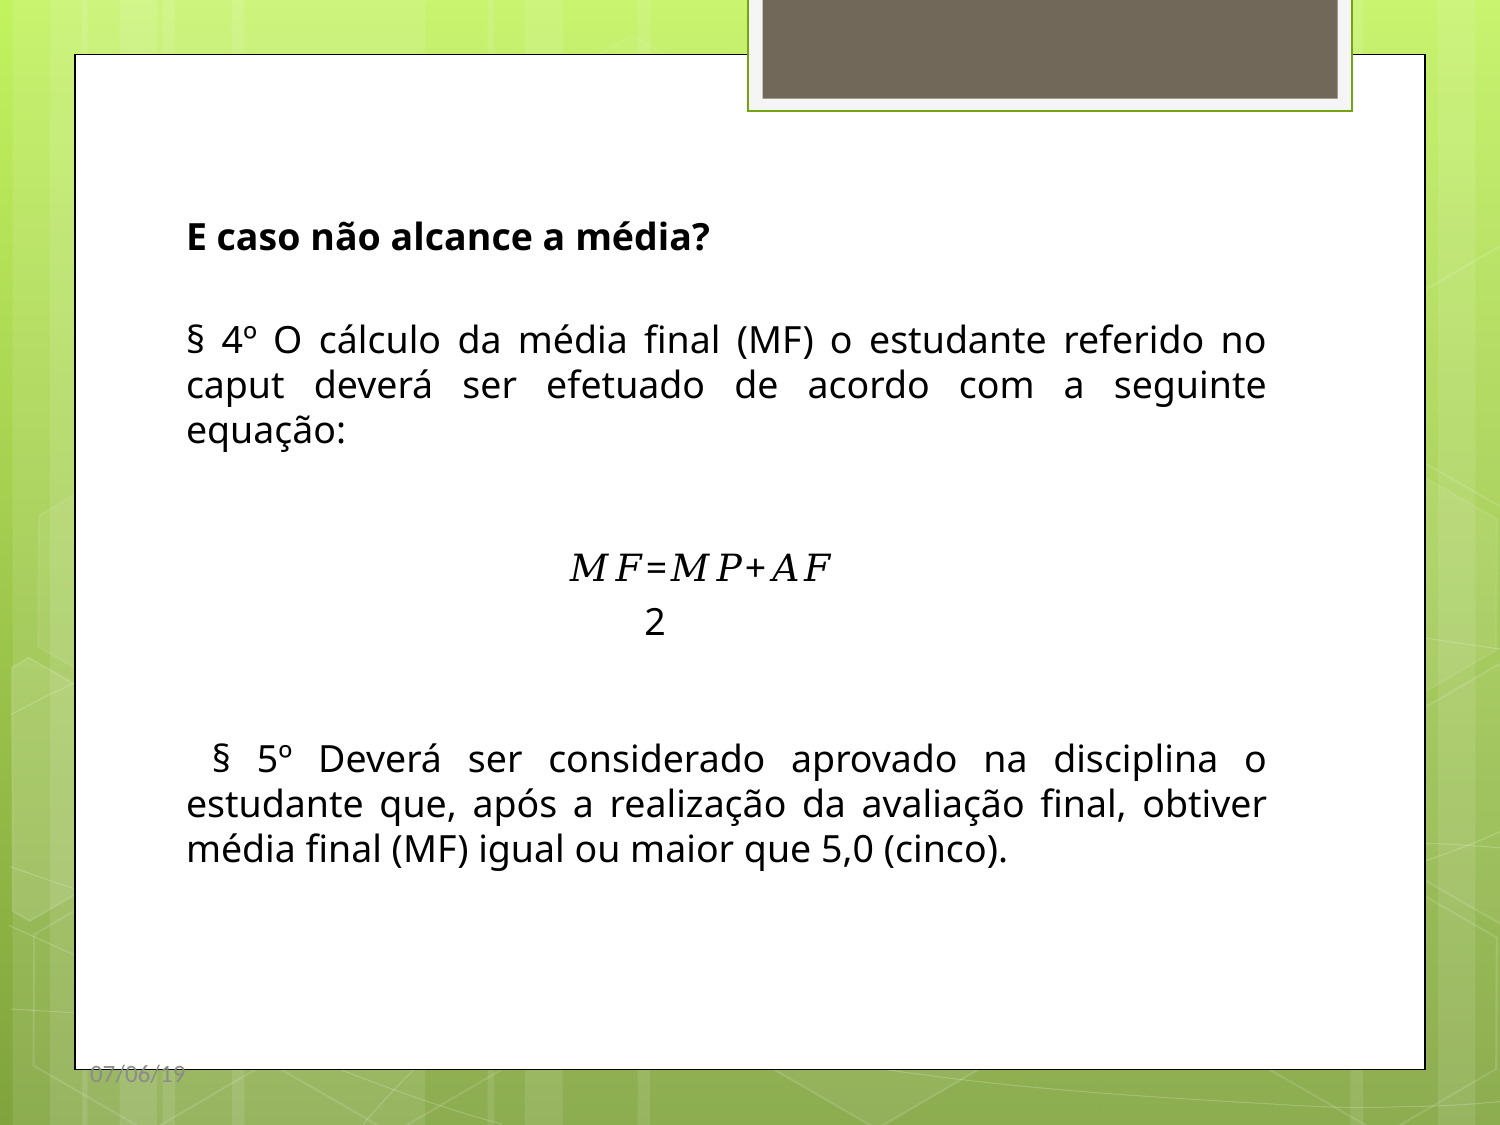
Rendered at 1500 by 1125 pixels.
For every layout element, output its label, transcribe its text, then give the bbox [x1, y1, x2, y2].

list § 4º O cálculo da média final (MF) o estudante referido no caput deverá ser efetuado de acordo com a seguinte equação: 𝑀𝐹=𝑀𝑃+𝐴𝐹 2 § 5º Deverá ser considerado aprovado na disciplina o estudante que, após a realização da avaliação final, obtiver média final (MF) igual ou maior que 5,0 (cinco). [171, 308, 1283, 957]
text_box 07/06/19 [75, 1042, 425, 1103]
title E caso não alcance a média? [171, 168, 1324, 356]
